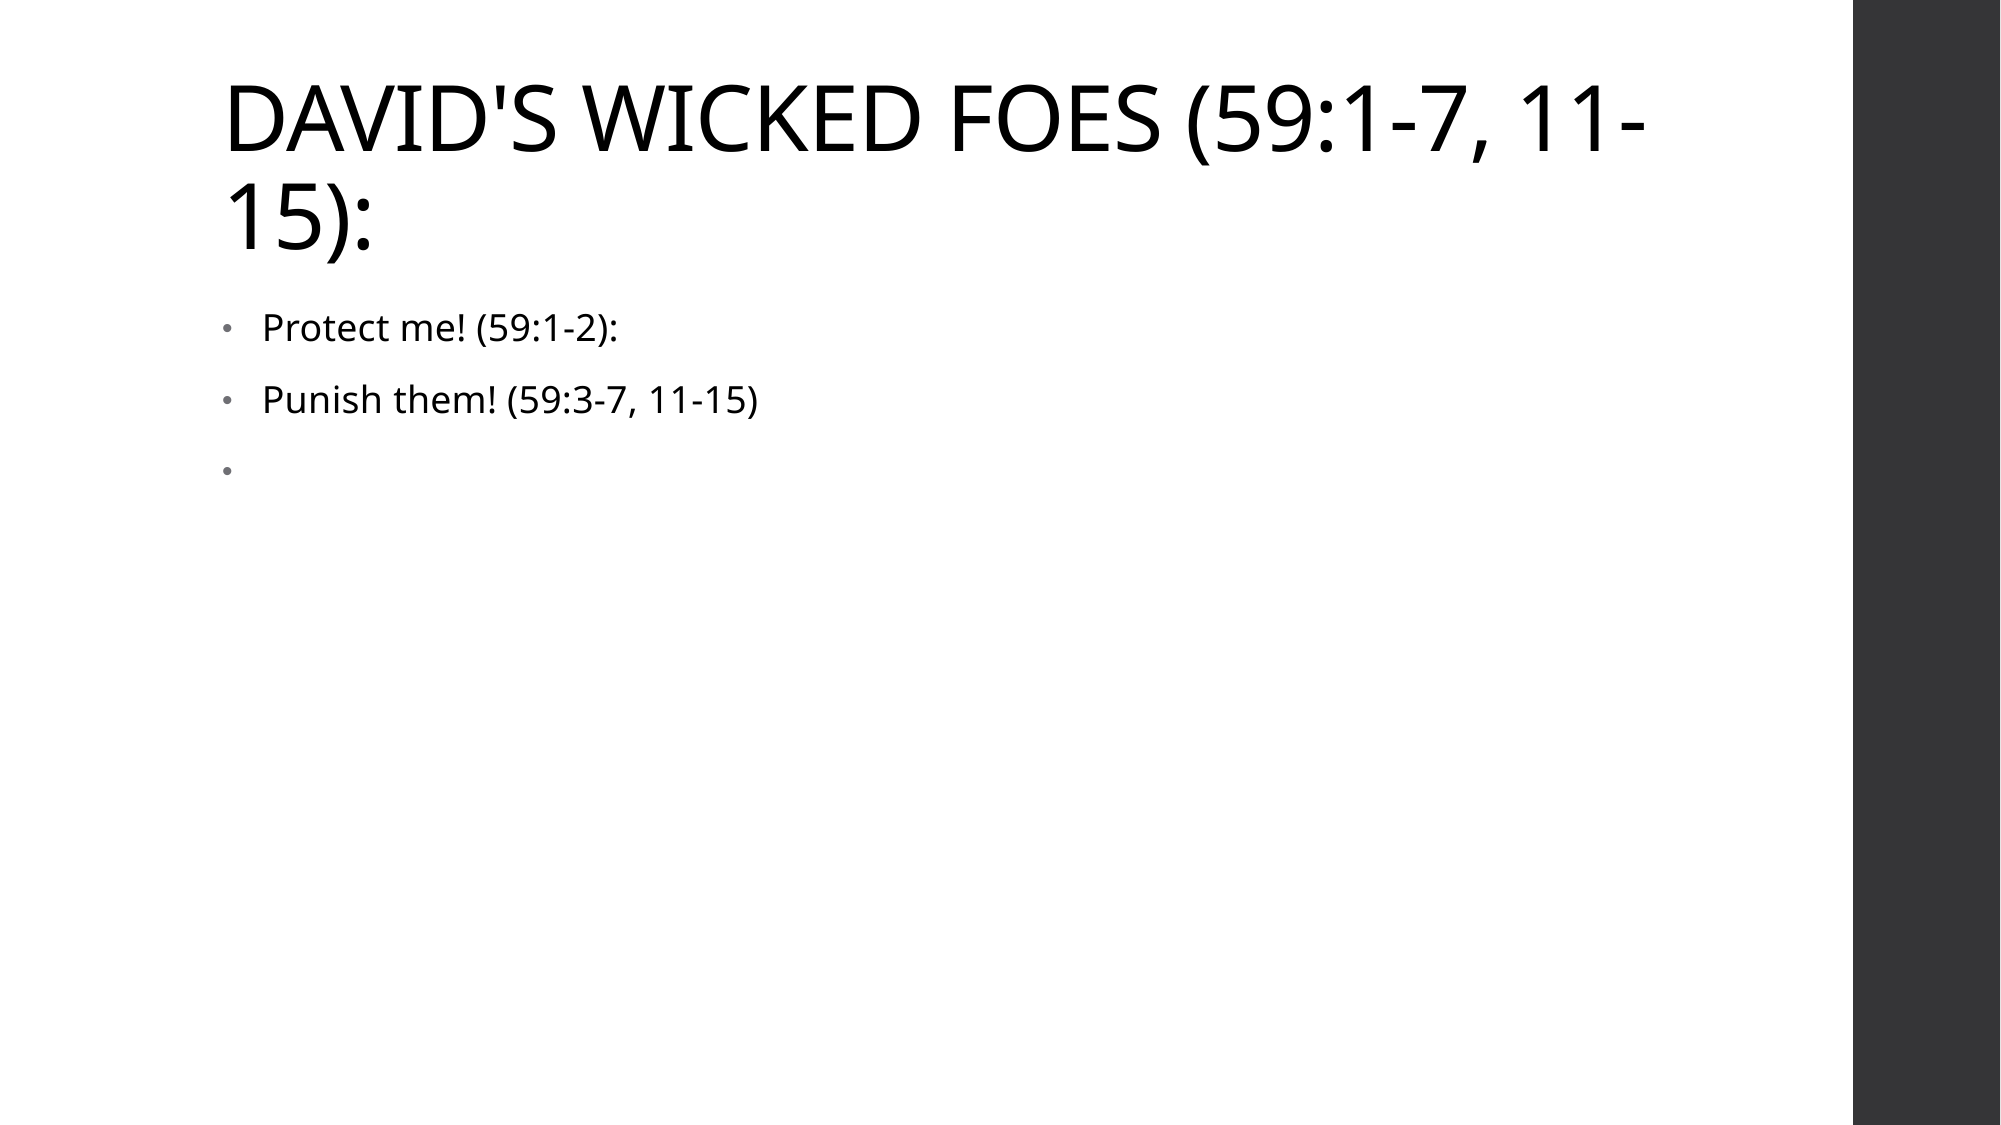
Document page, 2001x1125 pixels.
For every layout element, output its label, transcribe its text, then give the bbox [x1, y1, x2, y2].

list Protect me! (59:1-2): Punish them! (59:3-7, 11-15) [206, 299, 1617, 1014]
title DAVID'S WICKED FOES (59:1-7, 11-15): [206, 60, 1797, 278]
